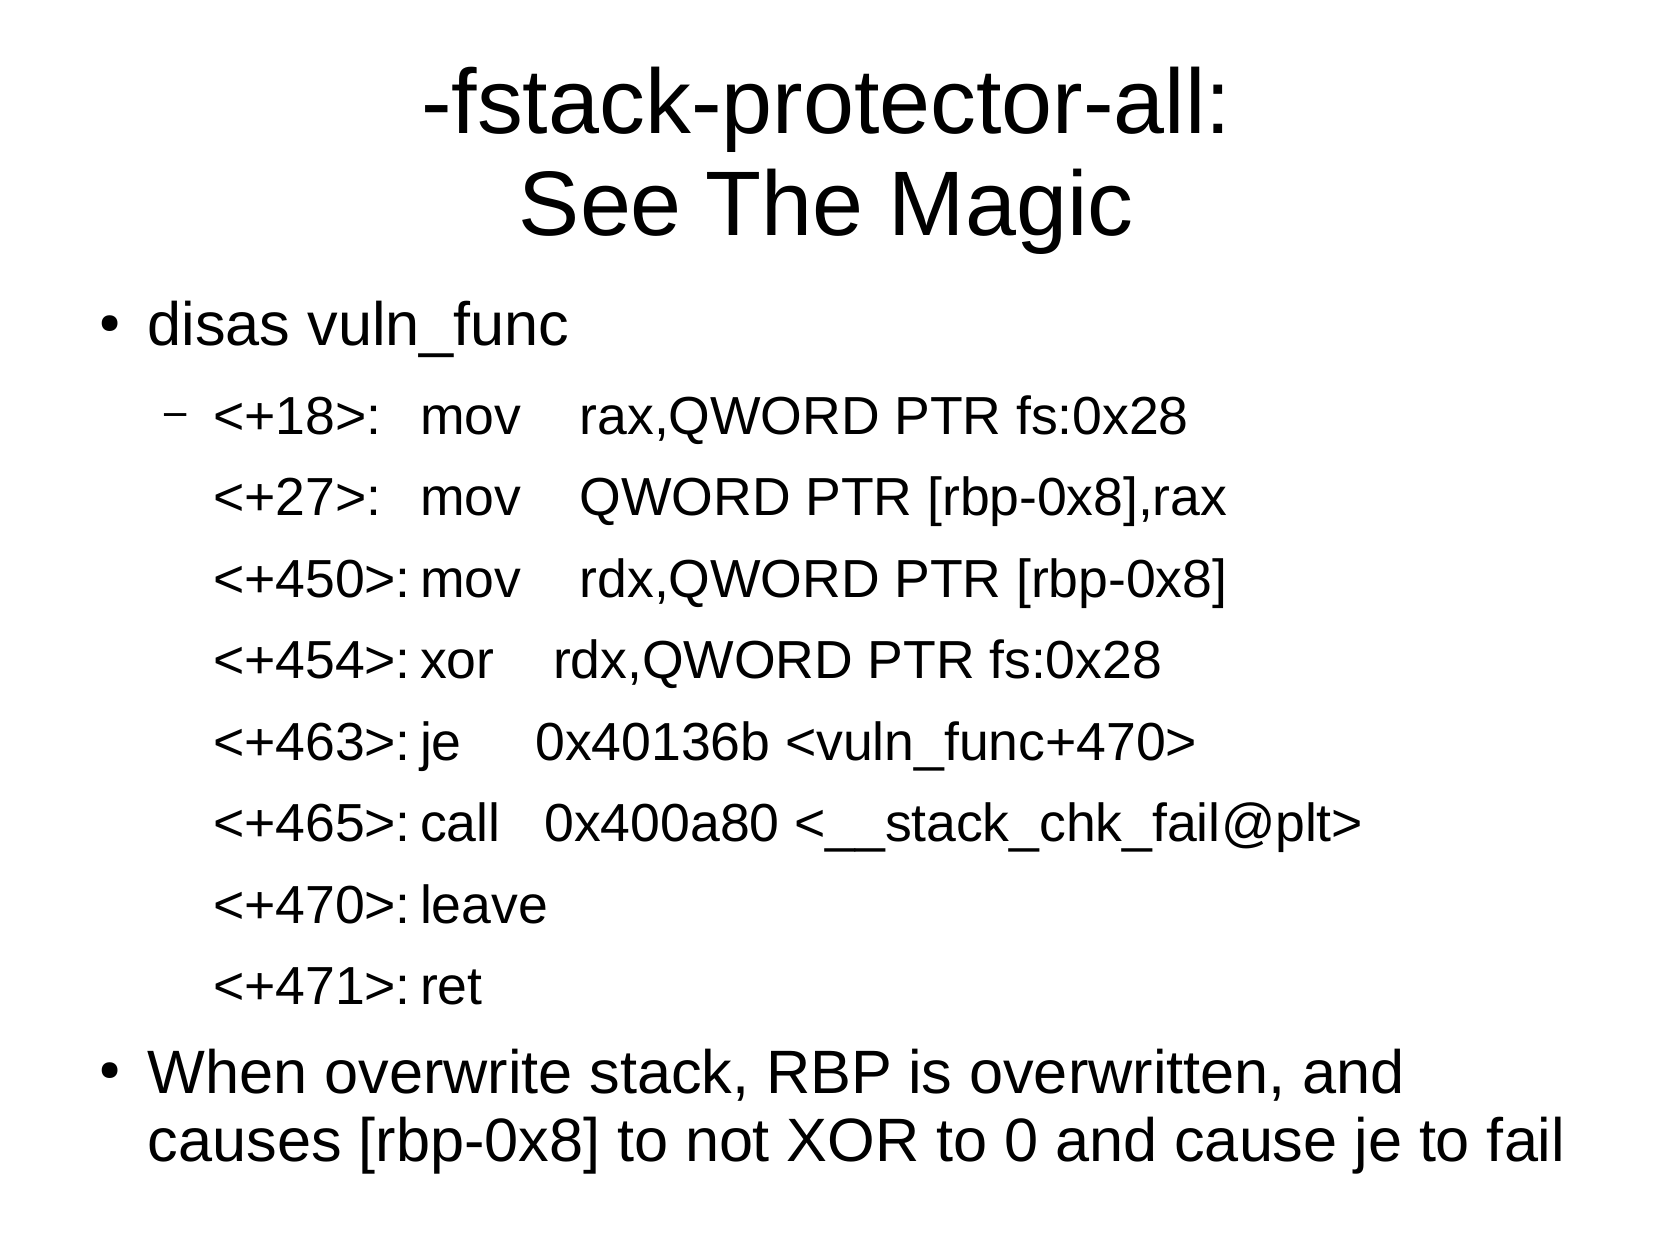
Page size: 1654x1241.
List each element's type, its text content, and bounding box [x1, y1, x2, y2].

title -fstack-protector-all: See The Magic [82, 49, 1571, 257]
list disas vuln_func <+18>: mov rax,QWORD PTR fs:0x28 <+27>: mov QWORD PTR [rbp-0x8],rax <+450>: mov rdx,QWORD PTR [rbp-0x8] <+454>: xor rdx,QWORD PTR fs:0x28 <+463>: je 0x40136b <vuln_func+470> <+465>: call 0x400a80 <__stack_chk_fail@plt> <+470>: leave <+471>: ret When overwrite stack, RBP is overwritten, and causes [rbp-0x8] to not XOR to 0 and cause je to fail [82, 290, 1591, 1186]
